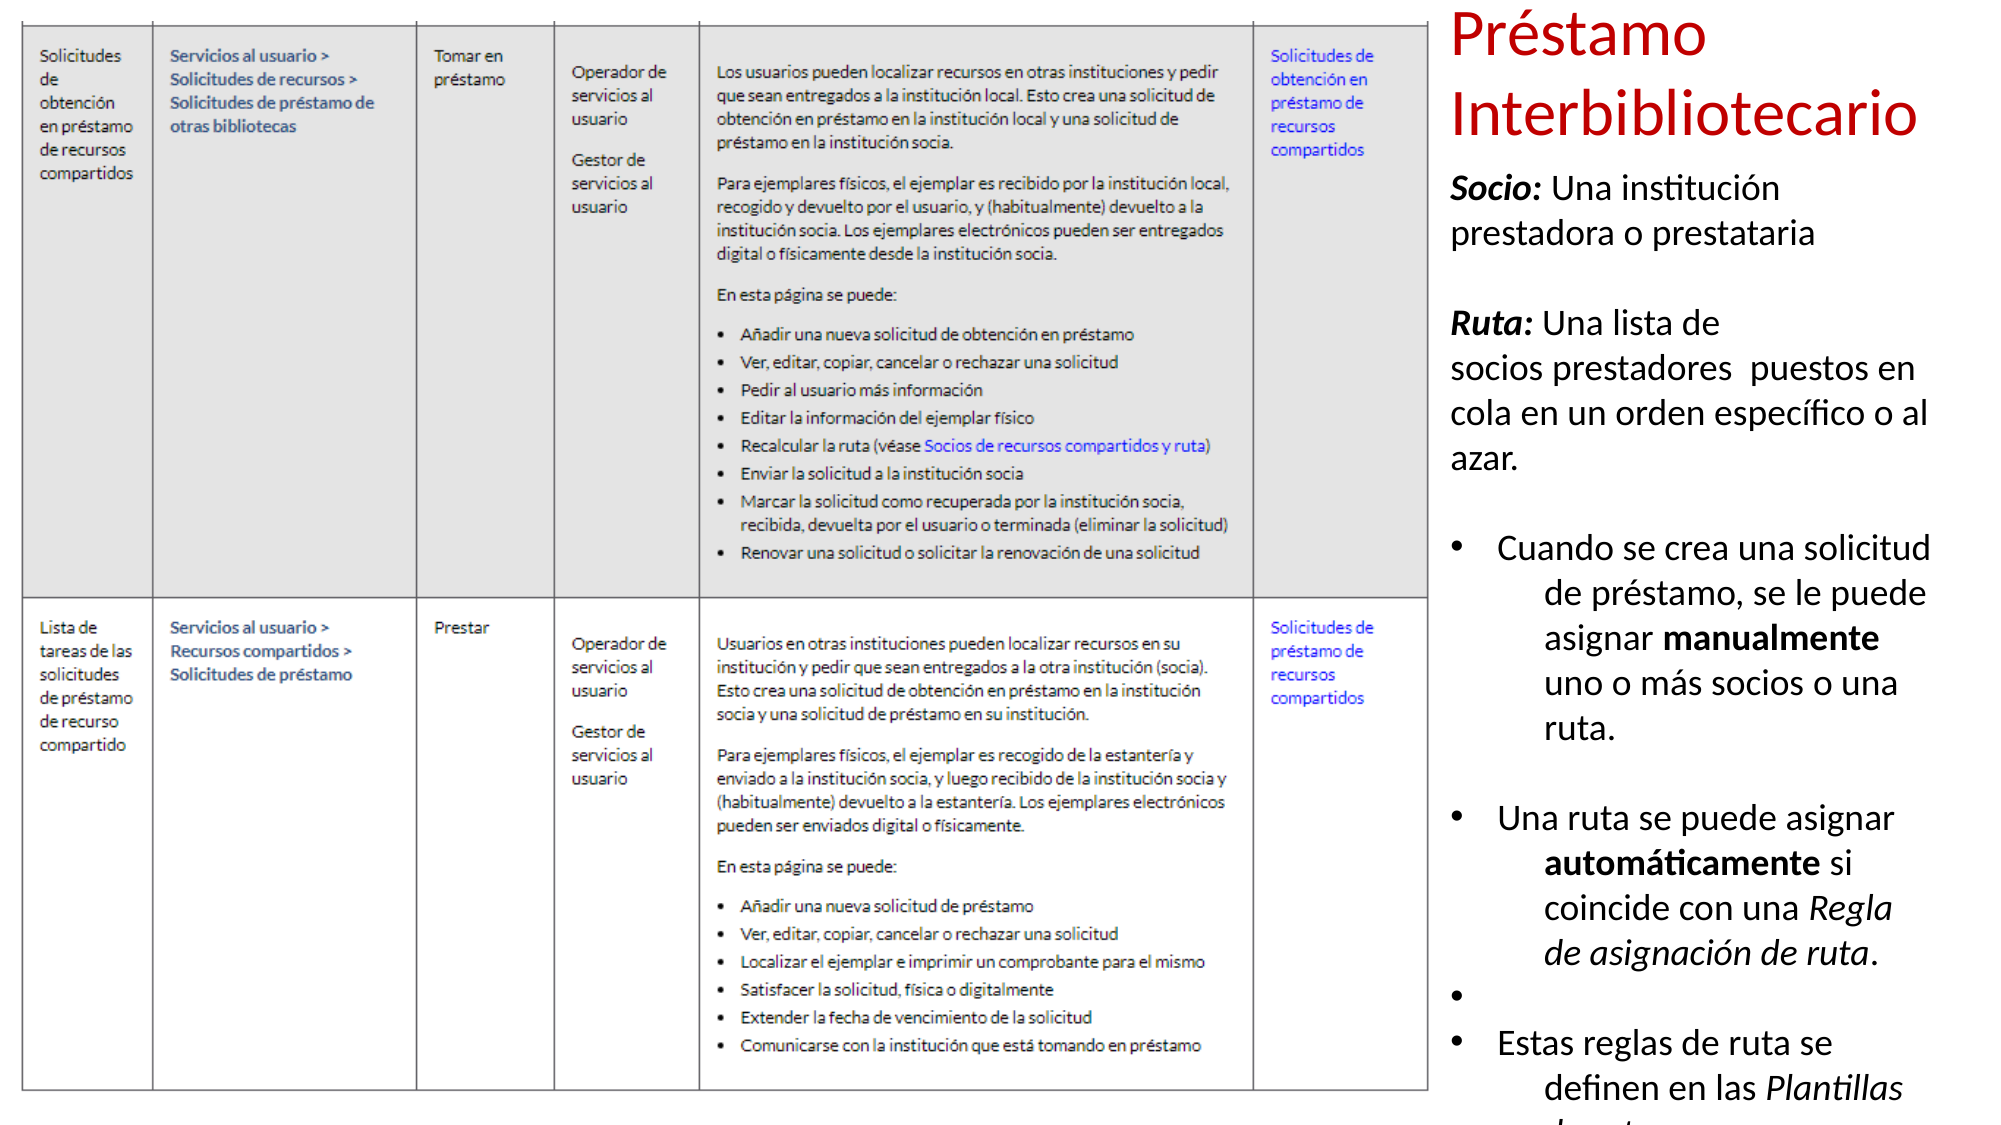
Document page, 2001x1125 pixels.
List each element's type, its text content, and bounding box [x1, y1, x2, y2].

text_box Préstamo Interbibliotecario [1435, 0, 2000, 158]
picture [16, 21, 1435, 1097]
text_box Socio: Una institución prestadora o prestataria Ruta: Una lista de socios prestadores puestos en cola en un orden específico o al azar. Cuando se crea una solicitud de préstamo, se le puede asignar manualmente uno o más socios o una ruta. Una ruta se puede asignar automáticamente si coincide con una Regla de asignación de ruta. Estas reglas de ruta se definen en las Plantillas de ruta. [1435, 158, 1951, 1125]
